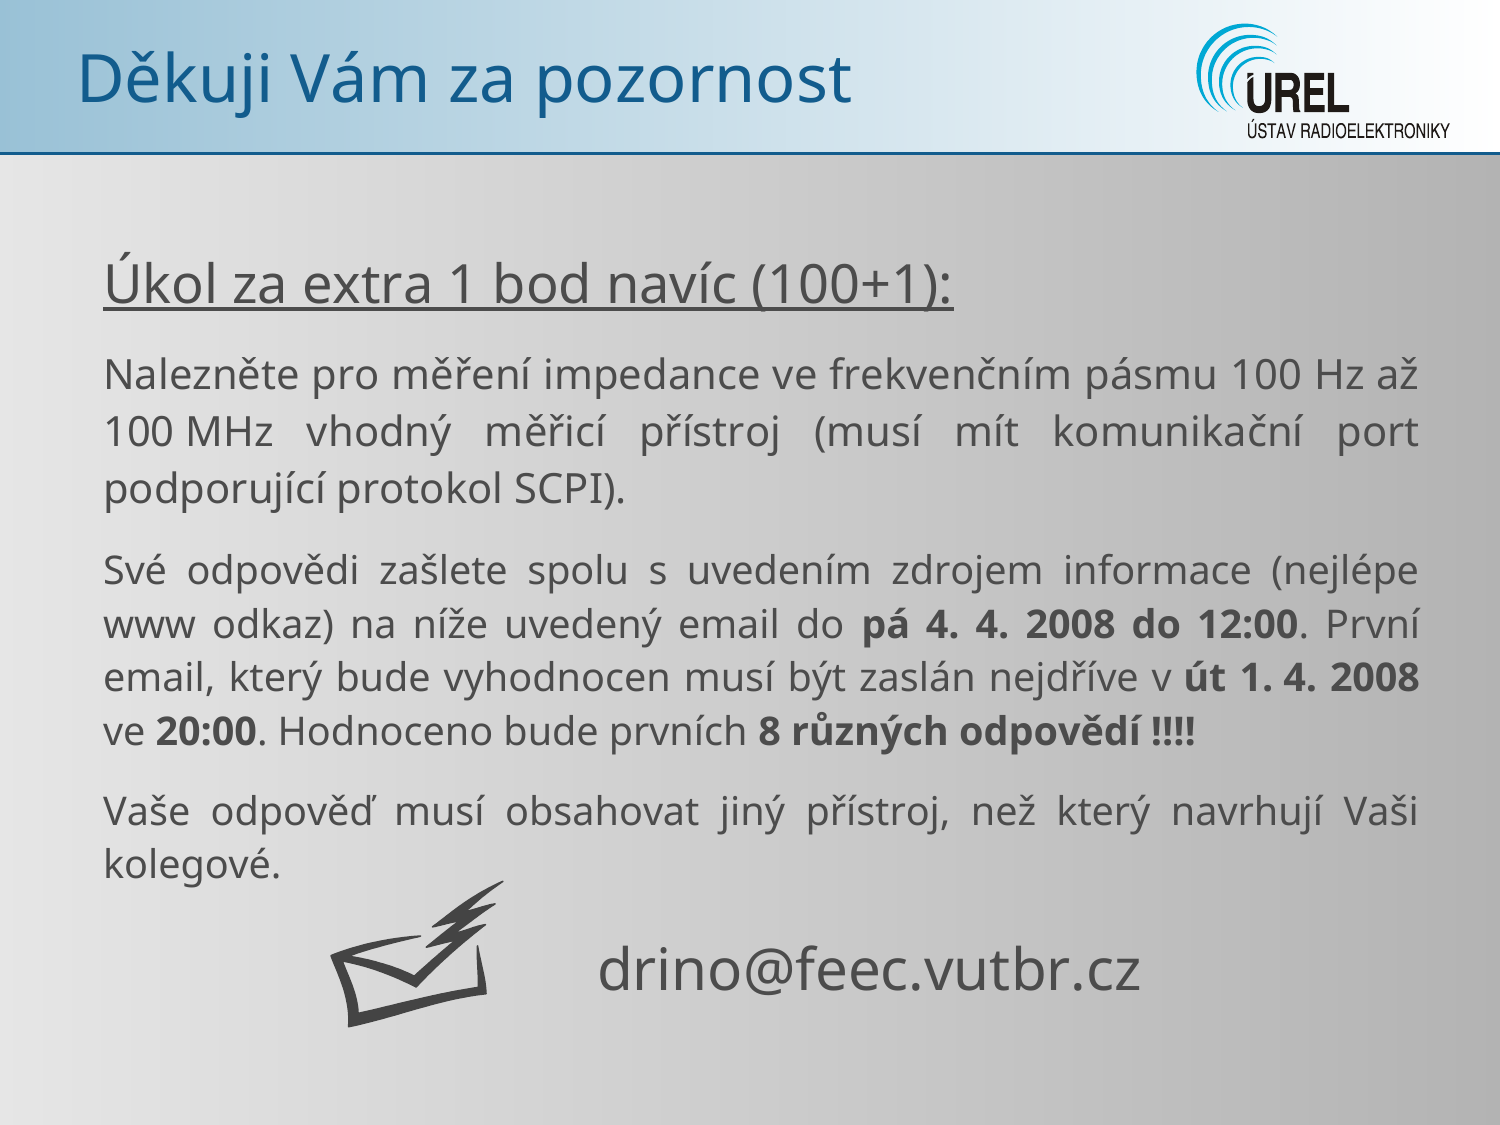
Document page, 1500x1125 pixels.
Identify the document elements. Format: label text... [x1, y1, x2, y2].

text_box [331, 899, 496, 1027]
text_box Úkol za extra 1 bod navíc (100+1): Nalezněte pro měření impedance ve frekvenčním pásmu 100 Hz až 100 MHz vhodný měřicí přístroj (musí mít komunikační port podporující protokol SCPI). Své odpovědi zašlete spolu s uvedením zdrojem informace (nejlépe www odkaz) na níže uvedený email do pá 4. 4. 2008 do 12:00. První email, který bude vyhodnocen musí být zaslán nejdříve v út 1. 4. 2008 ve 20:00. Hodnoceno bude prvních 8 různých odpovědí !!!! Vaše odpověď musí obsahovat jiný přístroj, než který navrhují Vaši kolegové. [88, 237, 1436, 899]
text_box Děkuji Vám za pozornost [0, 0, 1500, 152]
list drino@feec.vutbr.cz [527, 920, 1211, 1009]
picture [1196, 23, 1450, 160]
picture [1196, 23, 1236, 62]
